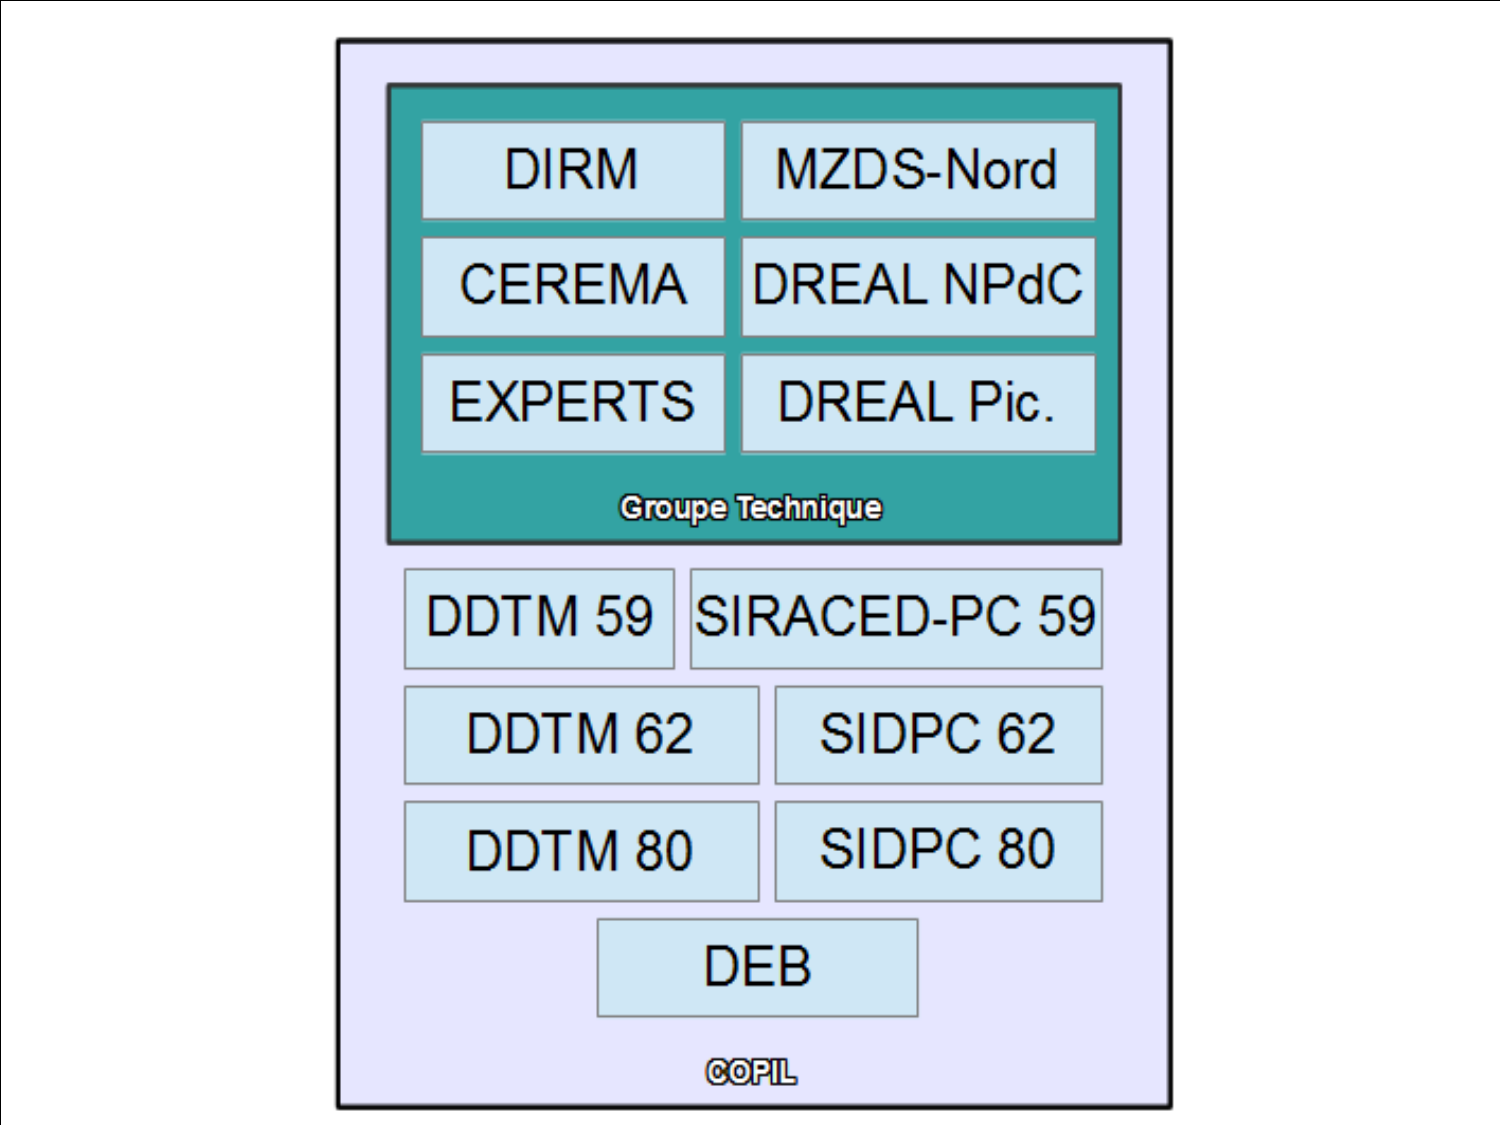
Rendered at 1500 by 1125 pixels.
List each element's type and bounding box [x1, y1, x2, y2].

picture [324, 29, 1182, 1123]
text_box [0, 0, 1500, 1125]
